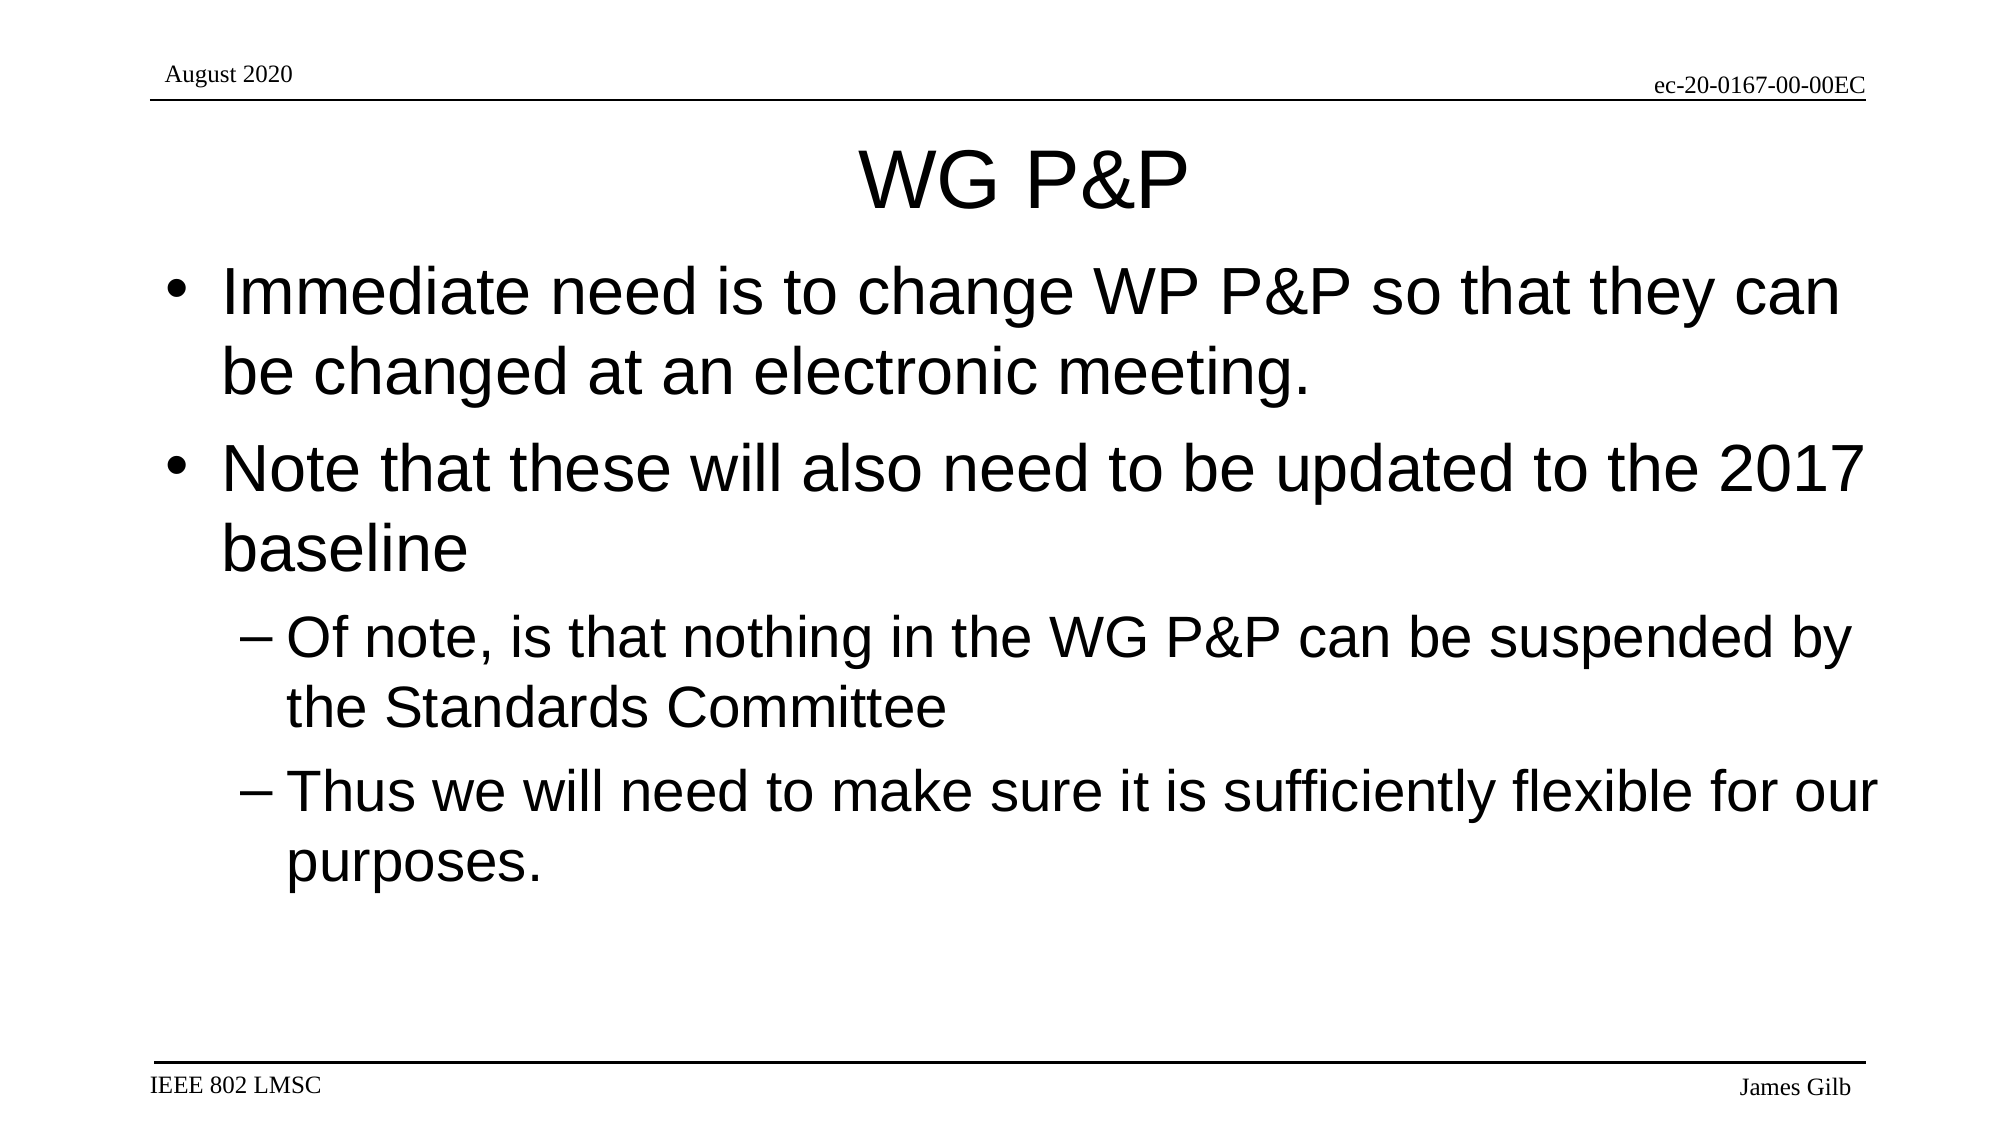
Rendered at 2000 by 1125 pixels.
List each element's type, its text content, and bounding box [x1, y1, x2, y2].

list Immediate need is to change WP P&P so that they can be changed at an electronic meeting. Note that these will also need to be updated to the 2017 baseline Of note, is that nothing in the WG P&P can be suspended by the Standards Committee Thus we will need to make sure it is sufficiently flexible for our purposes. [149, 239, 1900, 1051]
title WG P&P [149, 112, 1900, 238]
